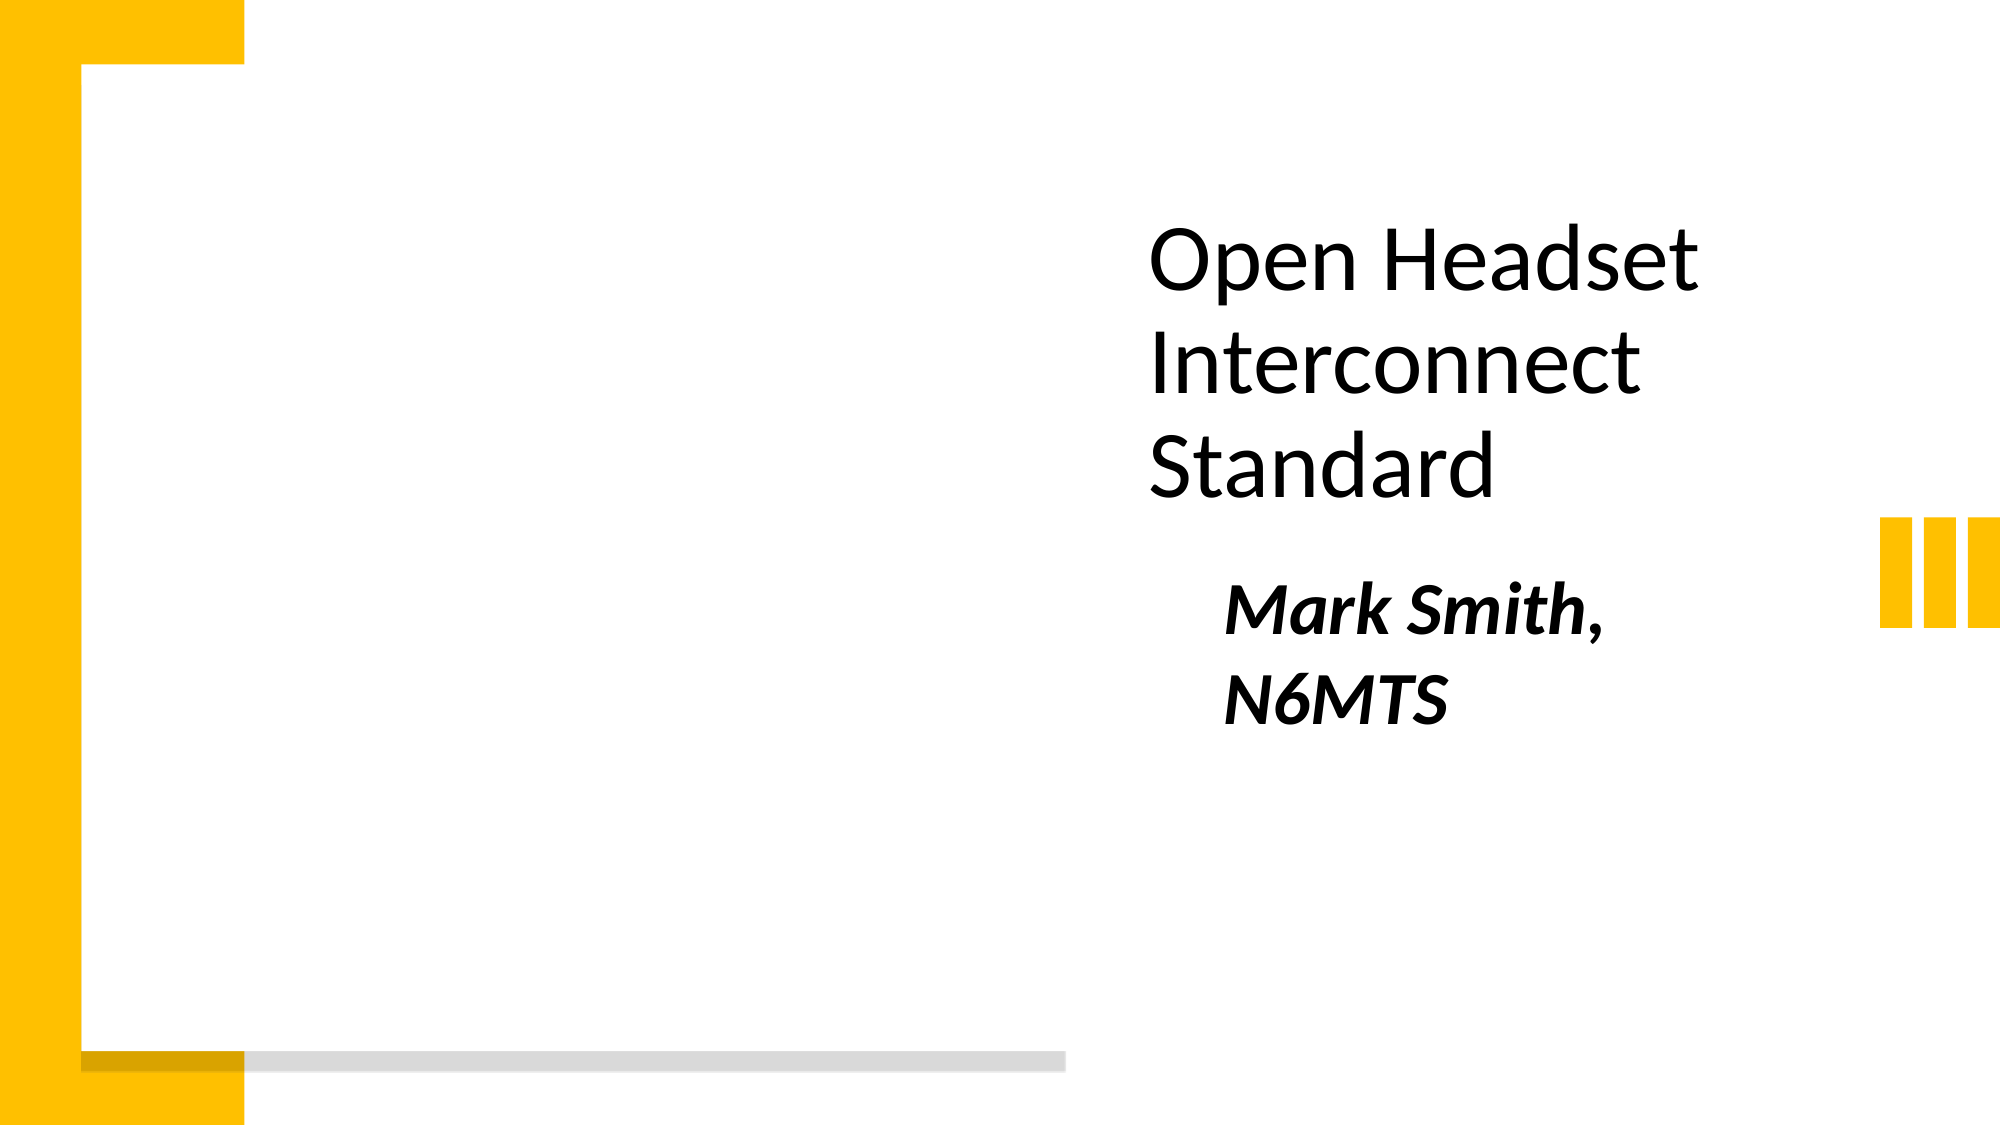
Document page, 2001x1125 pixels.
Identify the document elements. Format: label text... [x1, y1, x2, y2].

text_box Open Headset Interconnect Standard [1134, 135, 1740, 526]
text_box [0, 0, 2000, 1125]
text_box Mark Smith, N6MTS [1208, 544, 1785, 755]
